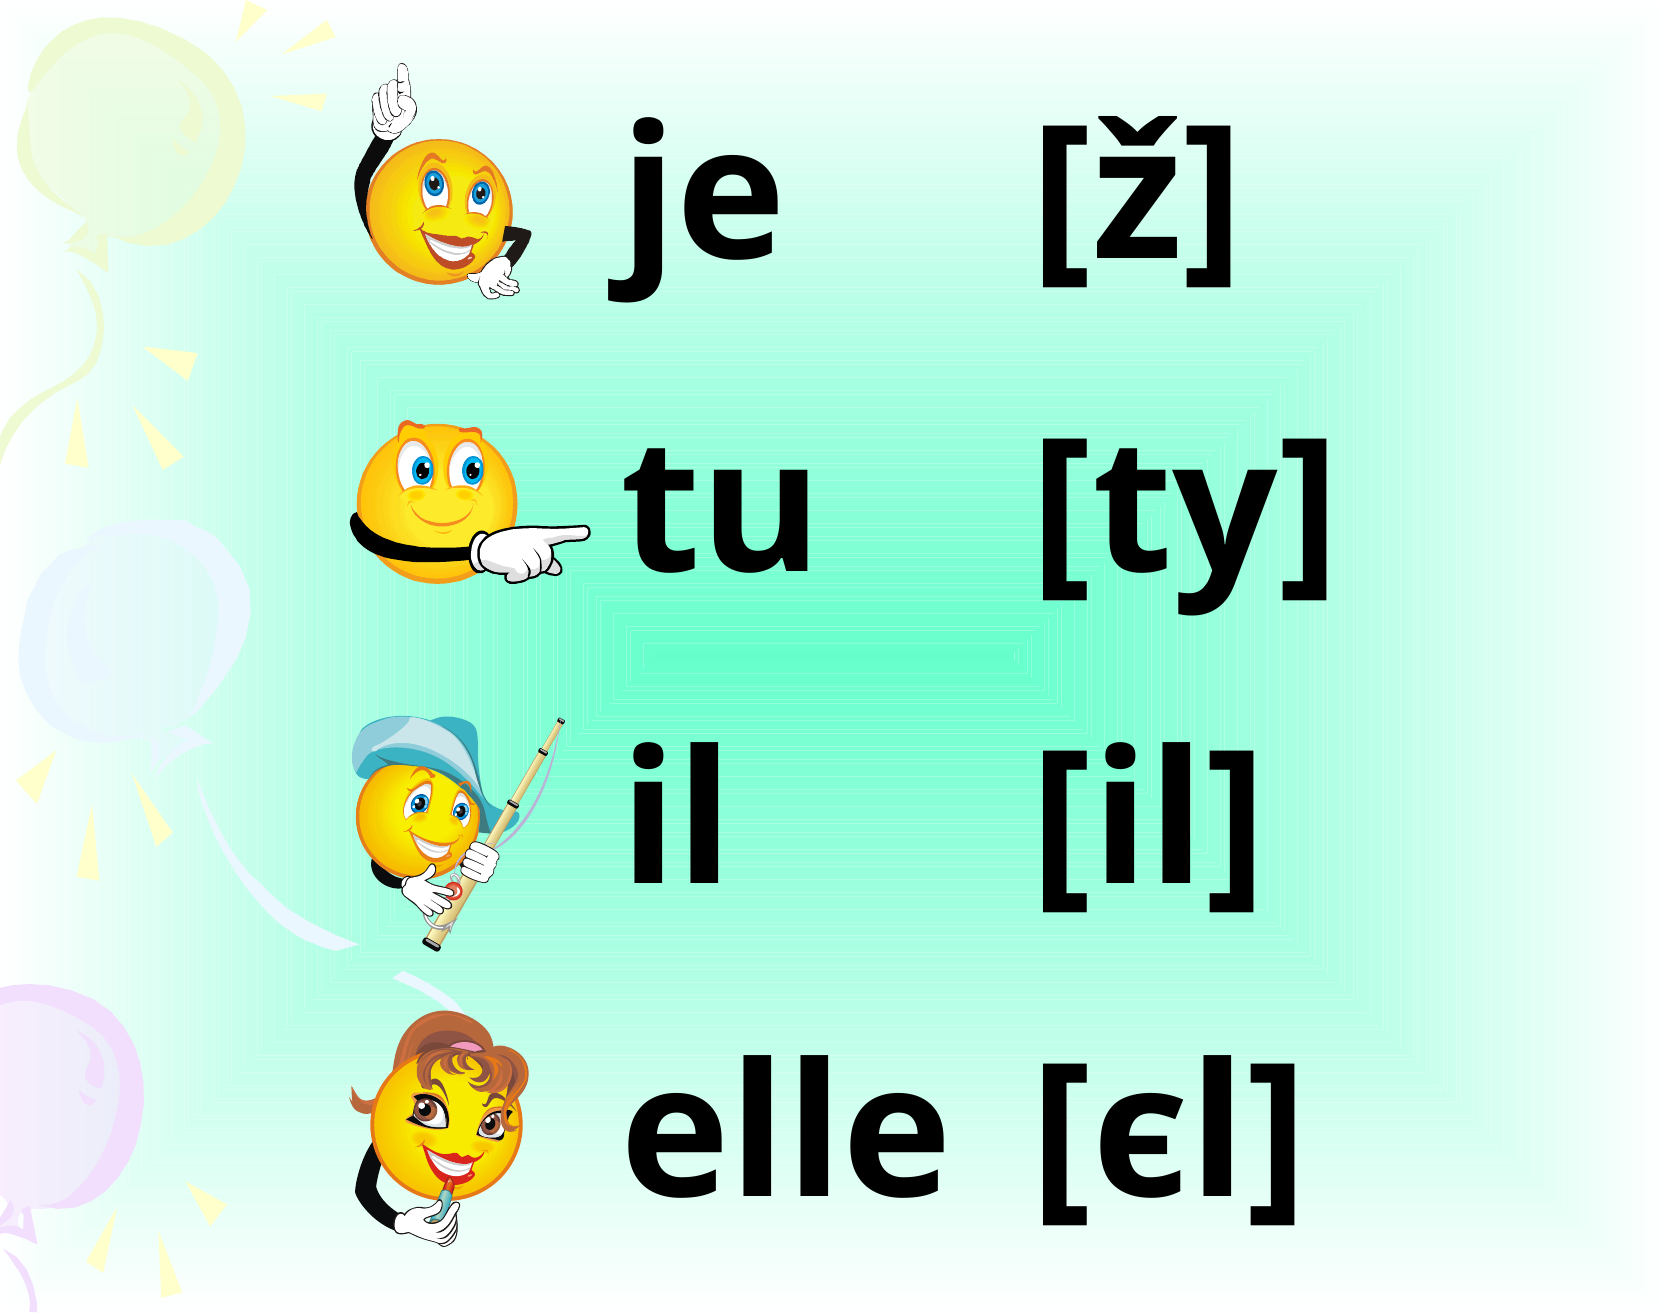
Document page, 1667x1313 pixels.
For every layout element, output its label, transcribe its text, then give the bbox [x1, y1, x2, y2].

picture [354, 63, 532, 300]
picture [351, 715, 565, 952]
picture [349, 1010, 529, 1247]
picture [349, 420, 591, 584]
text_box [ž] [ty] [il] [єl] [1015, 65, 1413, 1241]
text_box je tu il elle [604, 65, 1002, 1241]
